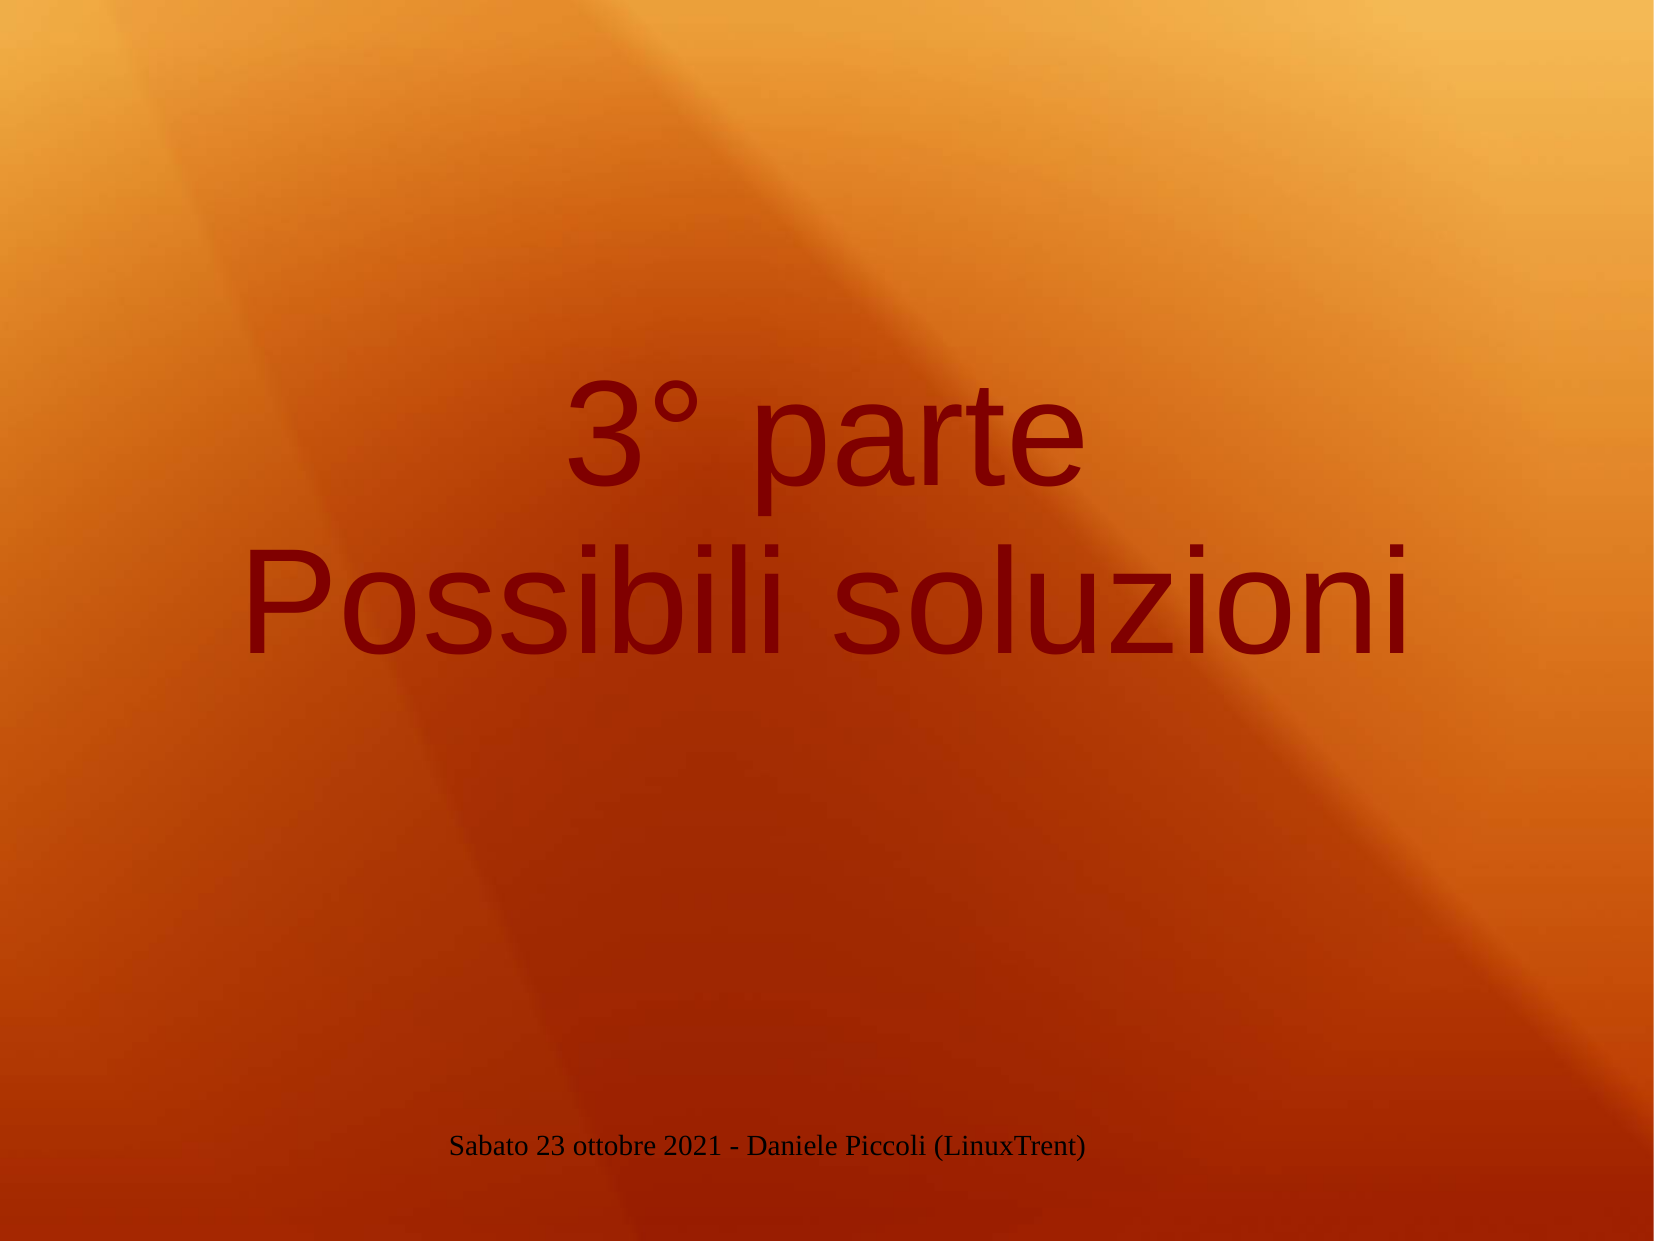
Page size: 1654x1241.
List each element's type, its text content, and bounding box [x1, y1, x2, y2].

title 3° parte Possibili soluzioni [82, 349, 1571, 686]
picture [0, 0, 1654, 1241]
